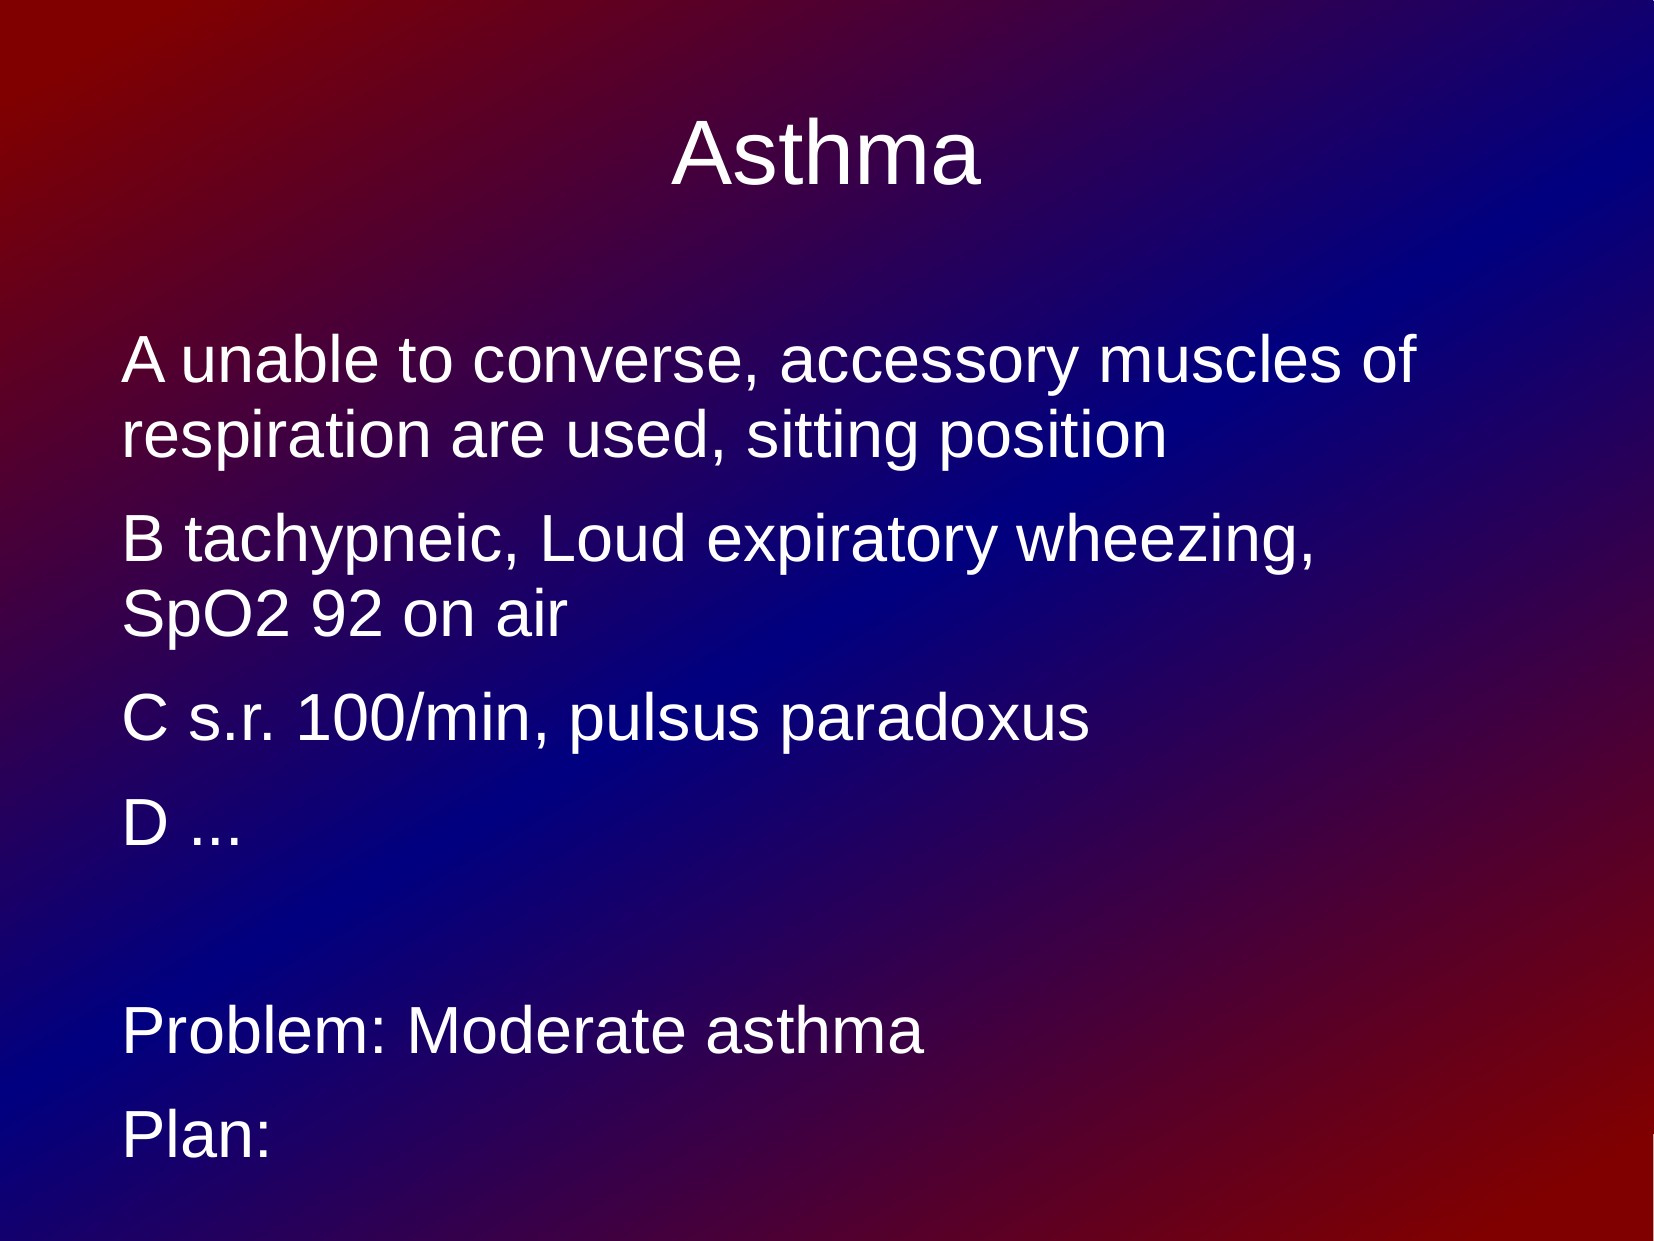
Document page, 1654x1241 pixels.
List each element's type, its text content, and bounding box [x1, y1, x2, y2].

title Asthma [82, 49, 1571, 257]
list A unable to converse, accessory muscles of respiration are used, sitting position B tachypneic, Loud expiratory wheezing, SpO2 92 on air C s.r. 100/min, pulsus paradoxus D ... Problem: Moderate asthma Plan: [121, 322, 1561, 1173]
